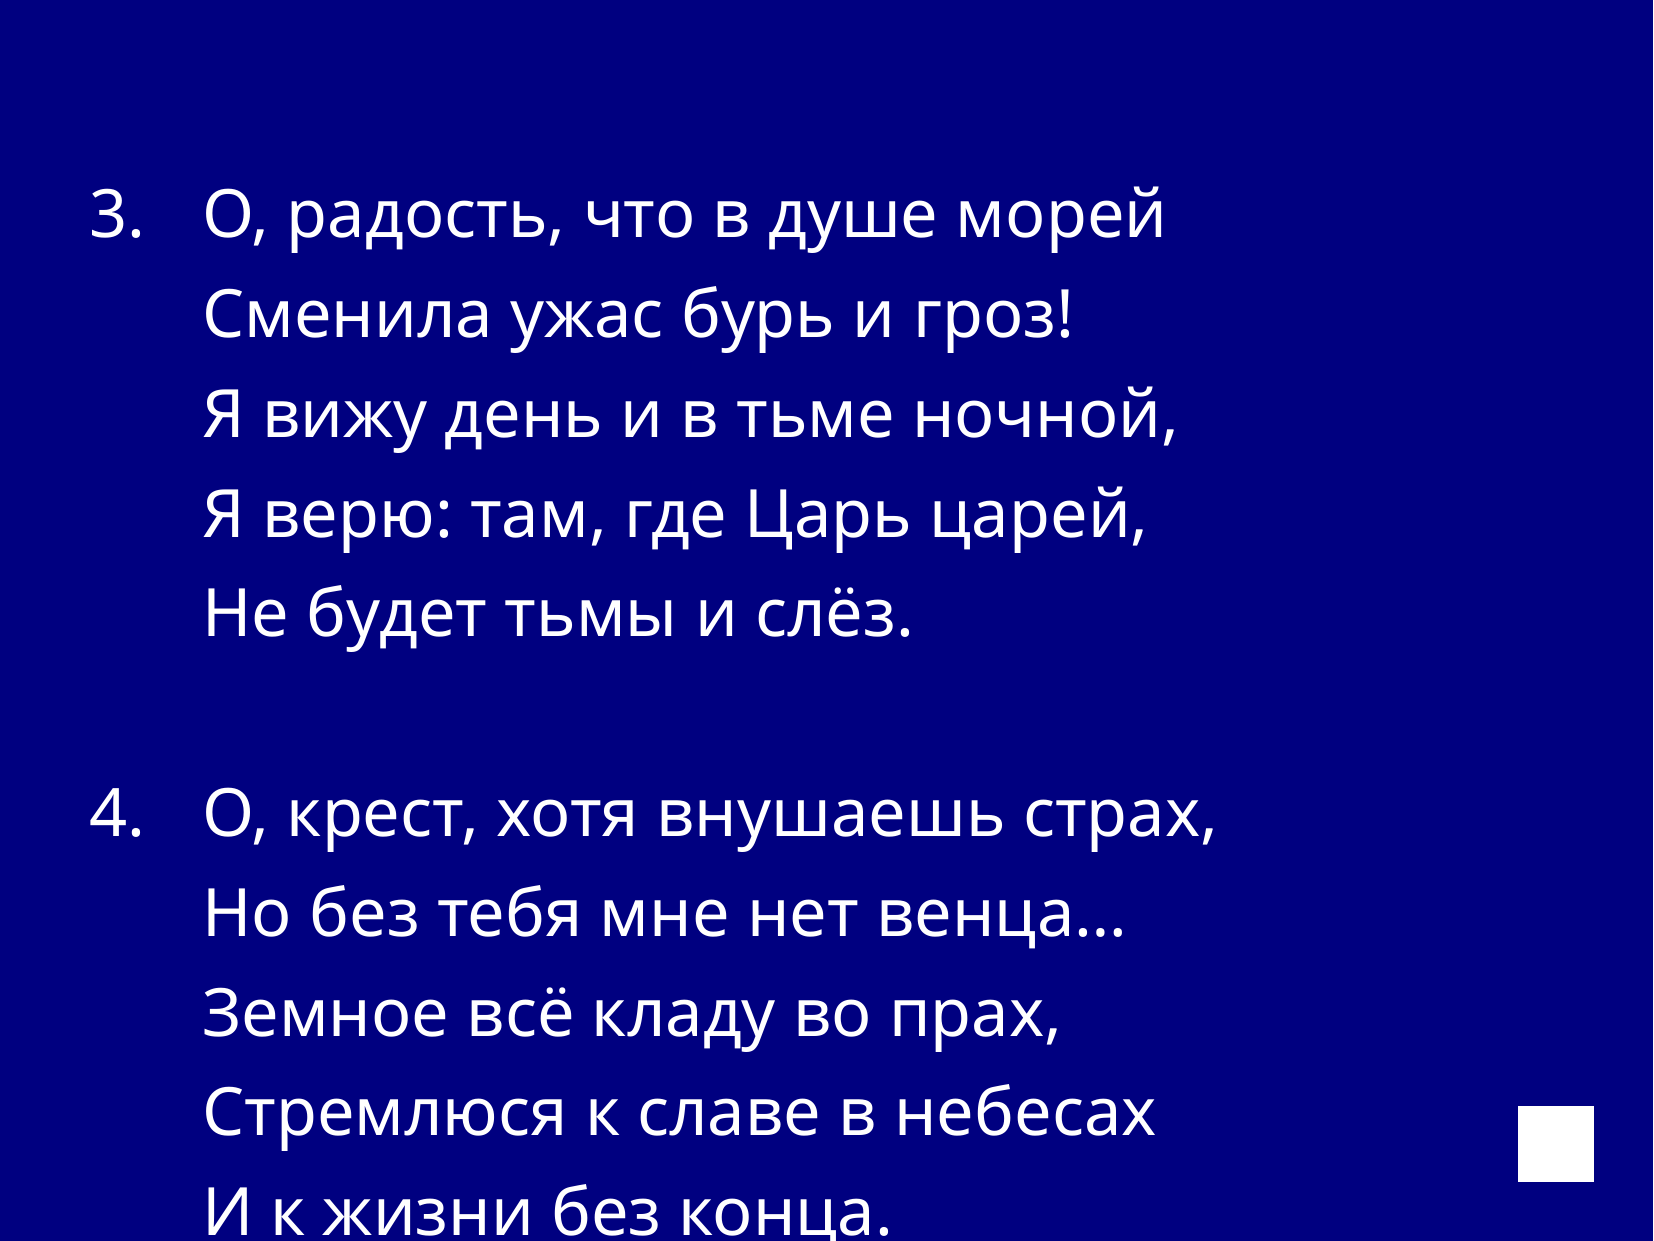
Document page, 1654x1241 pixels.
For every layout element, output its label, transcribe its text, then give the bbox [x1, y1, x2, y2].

text_box [1518, 1106, 1594, 1182]
text_box 3. О, радость, что в душе морей Сменила ужас бурь и гроз! Я вижу день и в тьме ночной, Я верю: там, где Царь царей, Не будет тьмы и слёз. 4. О, крест, хотя внушаешь страх, Но без тебя мне нет венца… Земное всё кладу во прах, Стремлюся к славе в небесах И к жизни без конца. [75, 150, 1576, 1163]
